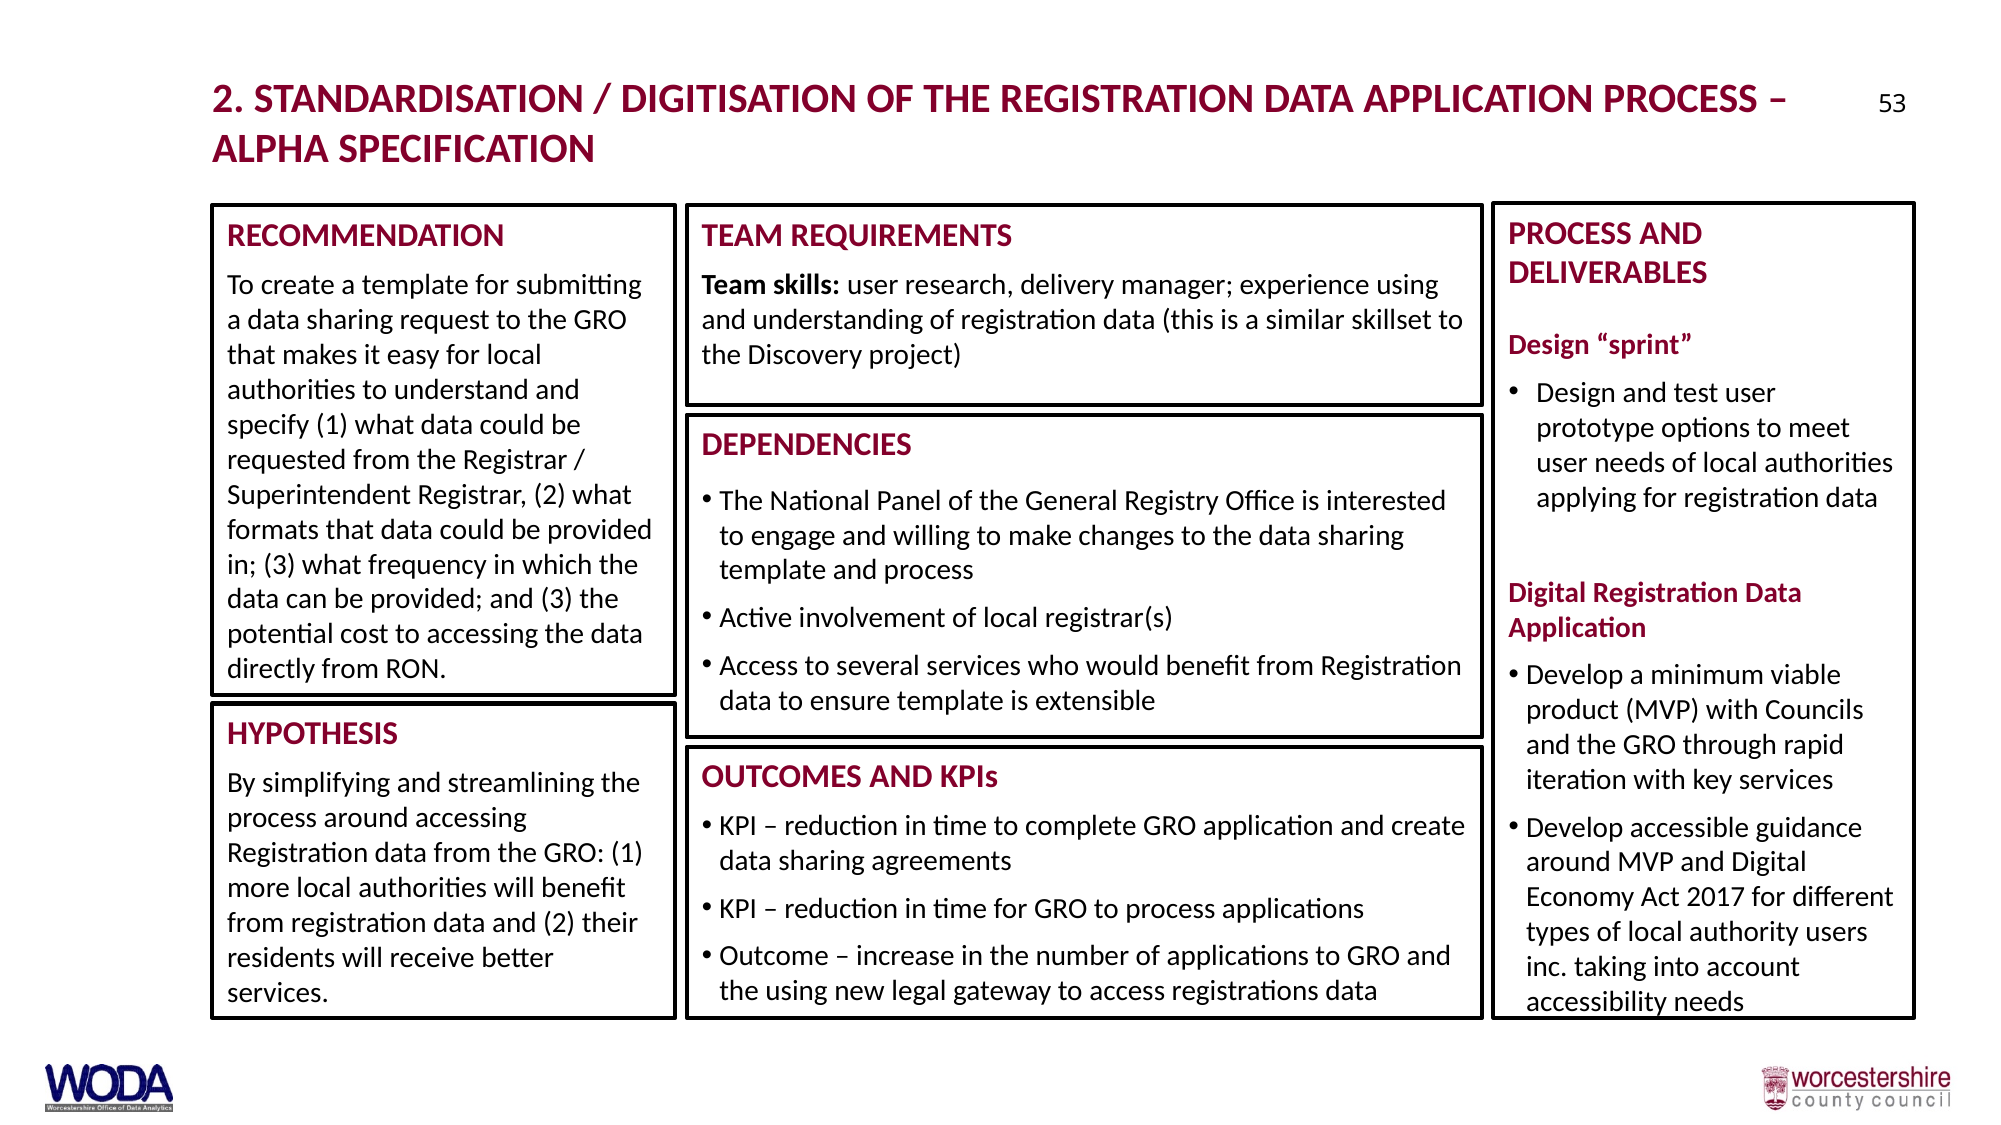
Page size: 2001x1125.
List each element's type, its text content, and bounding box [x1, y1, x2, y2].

text_box OUTCOMES AND KPIs KPI – reduction in time to complete GRO application and create data sharing agreements KPI – reduction in time for GRO to process applications Outcome – increase in the number of applications to GRO and the using new legal gateway to access registrations data [686, 746, 1483, 1018]
picture [1749, 1055, 1971, 1121]
picture [45, 1064, 173, 1112]
text_box 2. STANDARDISATION / DIGITISATION OF THE REGISTRATION DATA APPLICATION PROCESS – ALPHA SPECIFICATION [212, 70, 1809, 183]
text_box DEPENDENCIES The National Panel of the General Registry Office is interested to engage and willing to make changes to the data sharing template and process Active involvement of local registrar(s) Access to several services who would benefit from Registration data to ensure template is extensible [686, 414, 1483, 738]
text_box PROCESS AND DELIVERABLES Design “sprint” Design and test user prototype options to meet user needs of local authorities applying for registration data Digital Registration Data Application Develop a minimum viable product (MVP) with Councils and the GRO through rapid iteration with key services Develop accessible guidance around MVP and Digital Economy Act 2017 for different types of local authority users inc. taking into account accessibility needs [1493, 203, 1915, 1018]
text_box HYPOTHESIS By simplifying and streamlining the process around accessing Registration data from the GRO: (1) more local authorities will benefit from registration data and (2) their residents will receive better services. [212, 703, 676, 1018]
slide_number <number> [1850, 87, 1907, 148]
text_box TEAM REQUIREMENTS Team skills: user research, delivery manager; experience using and understanding of registration data (this is a similar skillset to the Discovery project) [686, 205, 1483, 406]
text_box RECOMMENDATION To create a template for submitting a data sharing request to the GRO that makes it easy for local authorities to understand and specify (1) what data could be requested from the Registrar / Superintendent Registrar, (2) what formats that data could be provided in; (3) what frequency in which the data can be provided; and (3) the potential cost to accessing the data directly from RON. [212, 205, 676, 695]
